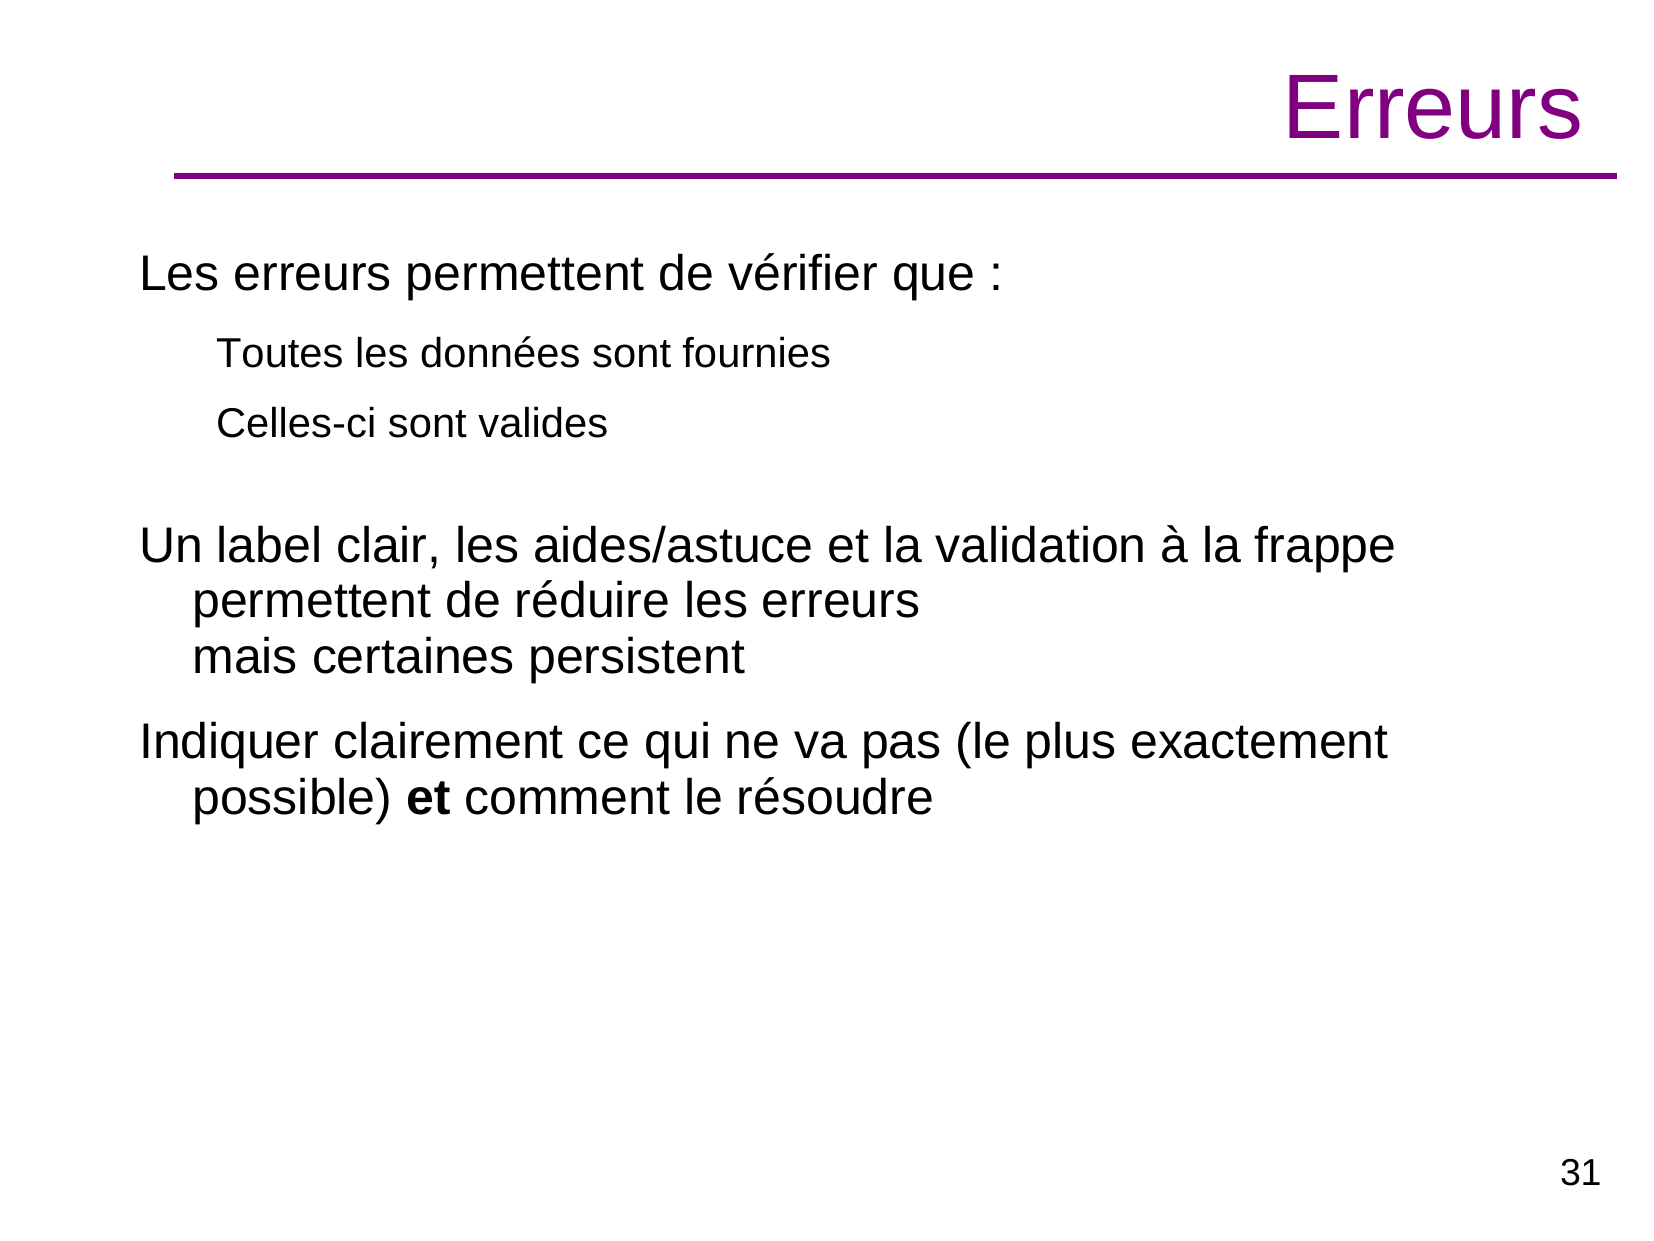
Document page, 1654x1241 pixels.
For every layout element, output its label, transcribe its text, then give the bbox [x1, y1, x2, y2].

list Les erreurs permettent de vérifier que : Toutes les données sont fournies Celles-ci sont valides Un label clair, les aides/astuce et la validation à la frappe permettent de réduire les erreurs mais certaines persistent Indiquer clairement ce qui ne va pas (le plus exactement possible) et comment le résoudre [121, 244, 1534, 1162]
title Erreurs [84, 39, 1584, 176]
